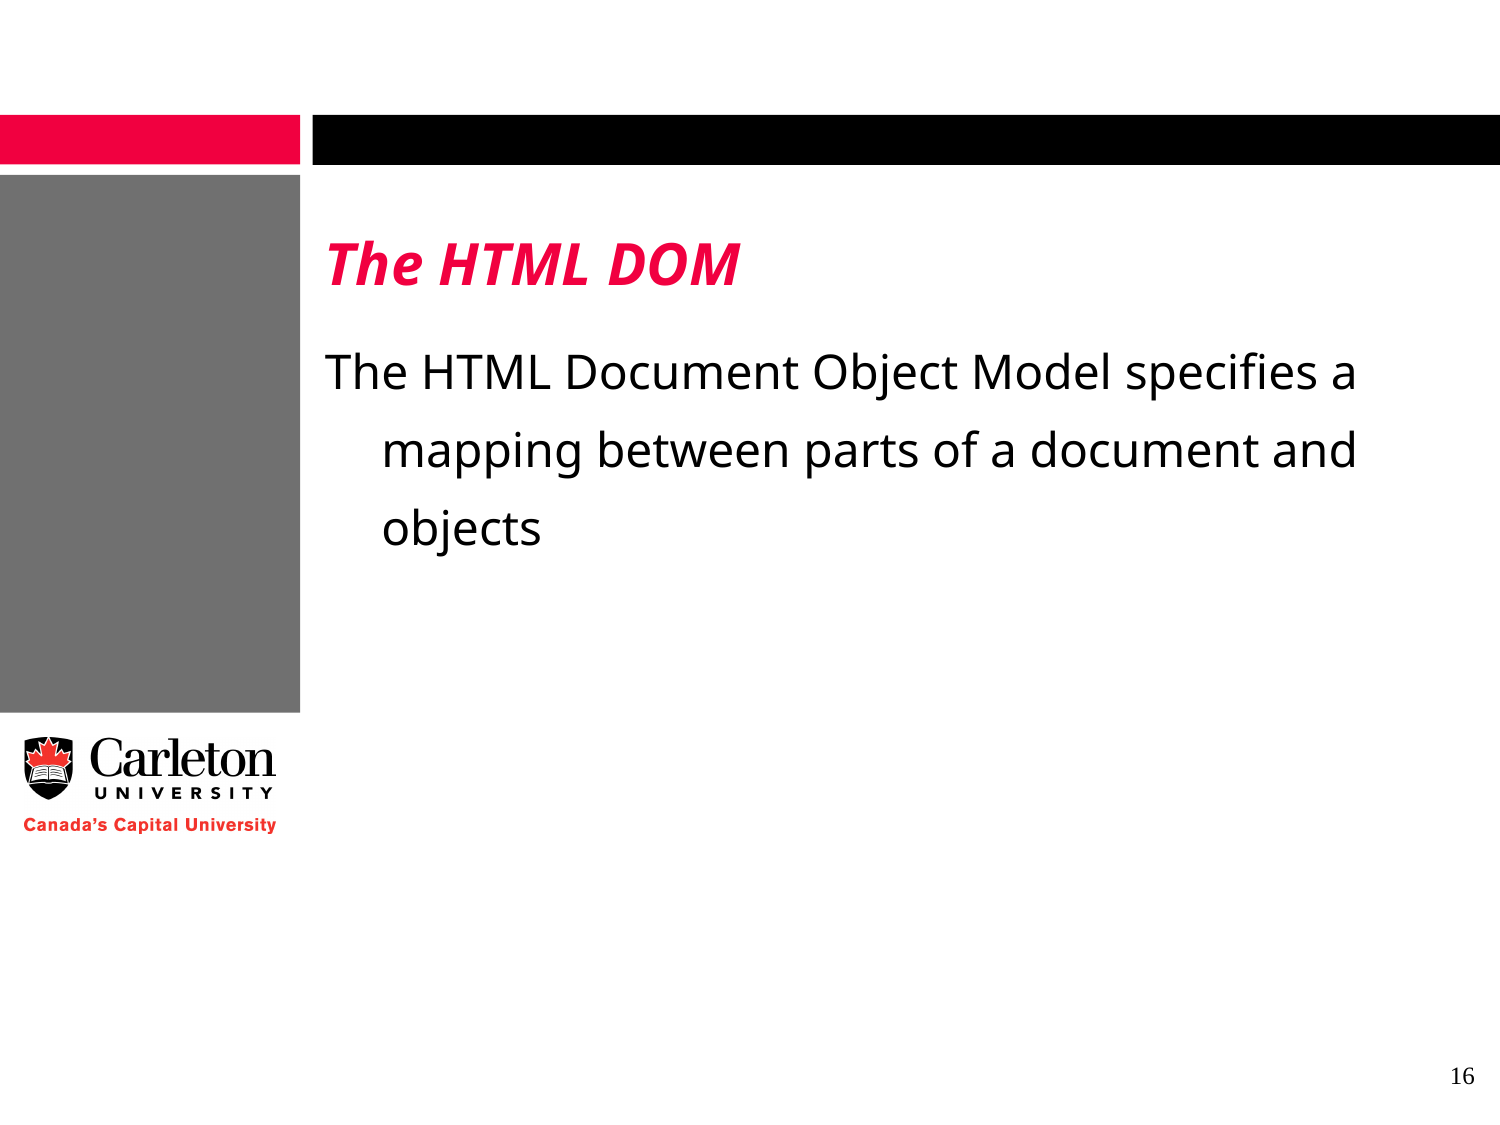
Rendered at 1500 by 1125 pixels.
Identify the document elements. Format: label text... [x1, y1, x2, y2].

list The HTML Document Object Model specifies a mapping between parts of a document and objects [324, 324, 1450, 1036]
picture [24, 737, 276, 834]
title The HTML DOM [324, 194, 1450, 324]
